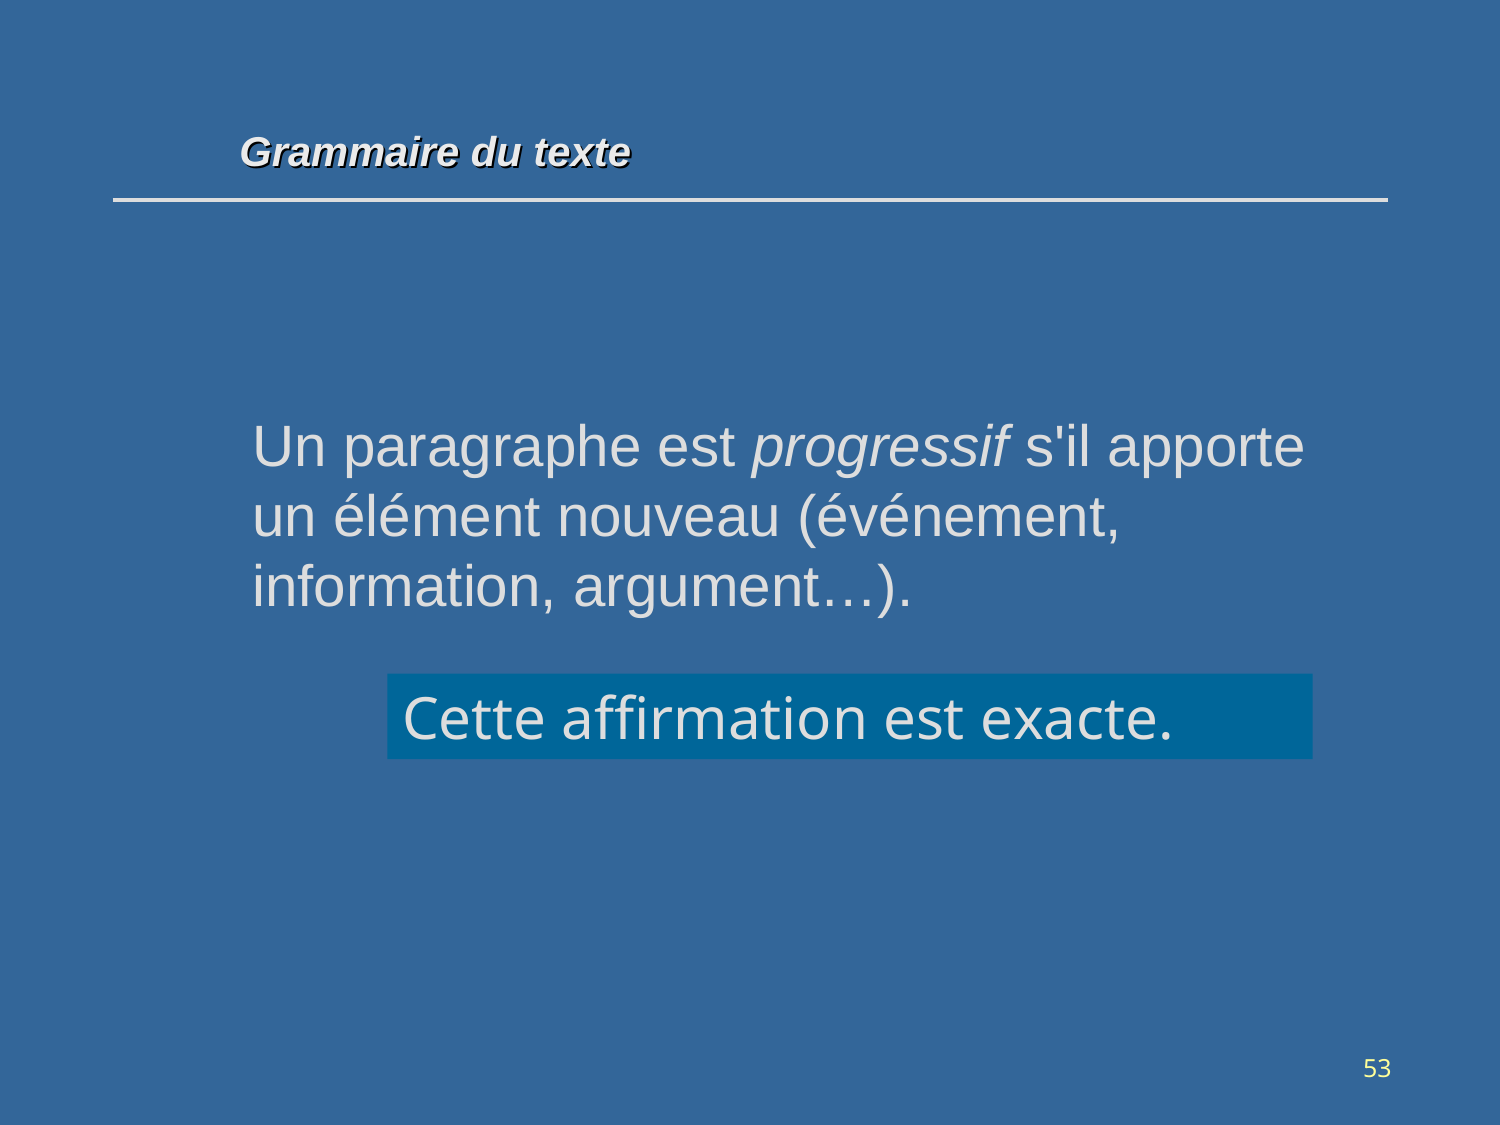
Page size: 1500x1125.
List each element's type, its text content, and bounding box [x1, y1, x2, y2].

text_box Un paragraphe est progressif s'il apporte un élément nouveau (événement, information, argument…). V / F ? [237, 399, 1375, 771]
text_box Cette affirmation est exacte. [387, 673, 1313, 760]
text_box Grammaire du texte [224, 116, 647, 183]
